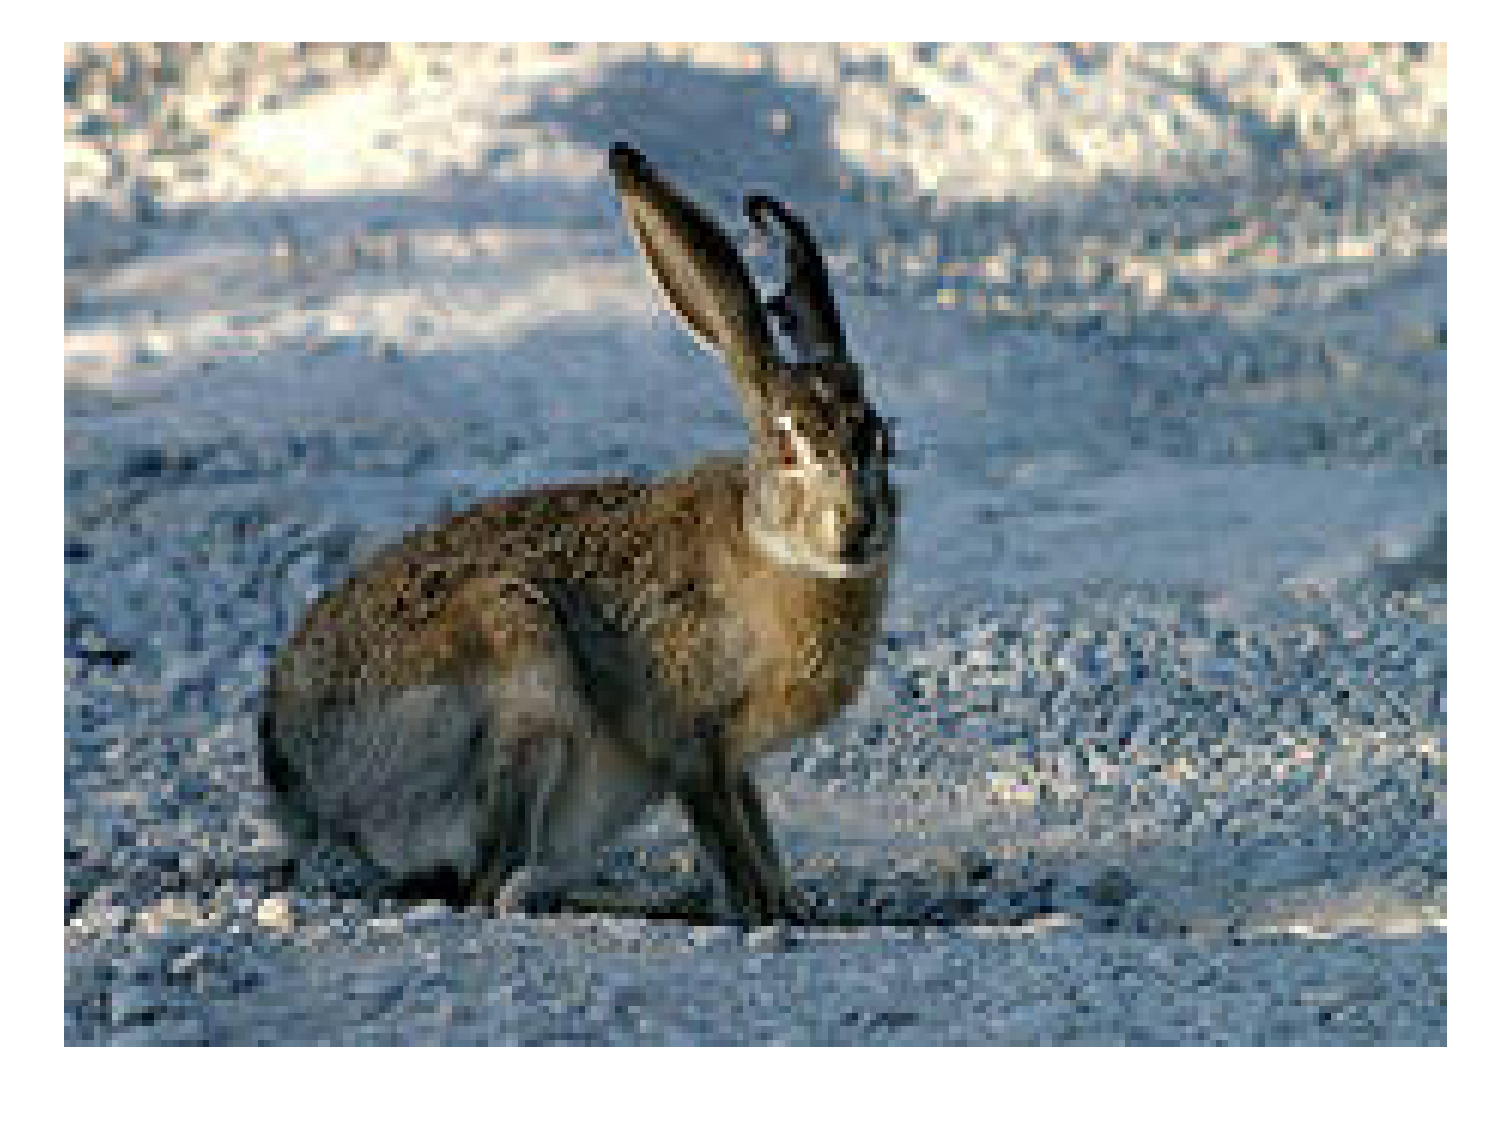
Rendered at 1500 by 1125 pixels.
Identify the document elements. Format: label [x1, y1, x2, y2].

picture [64, 42, 1447, 1047]
